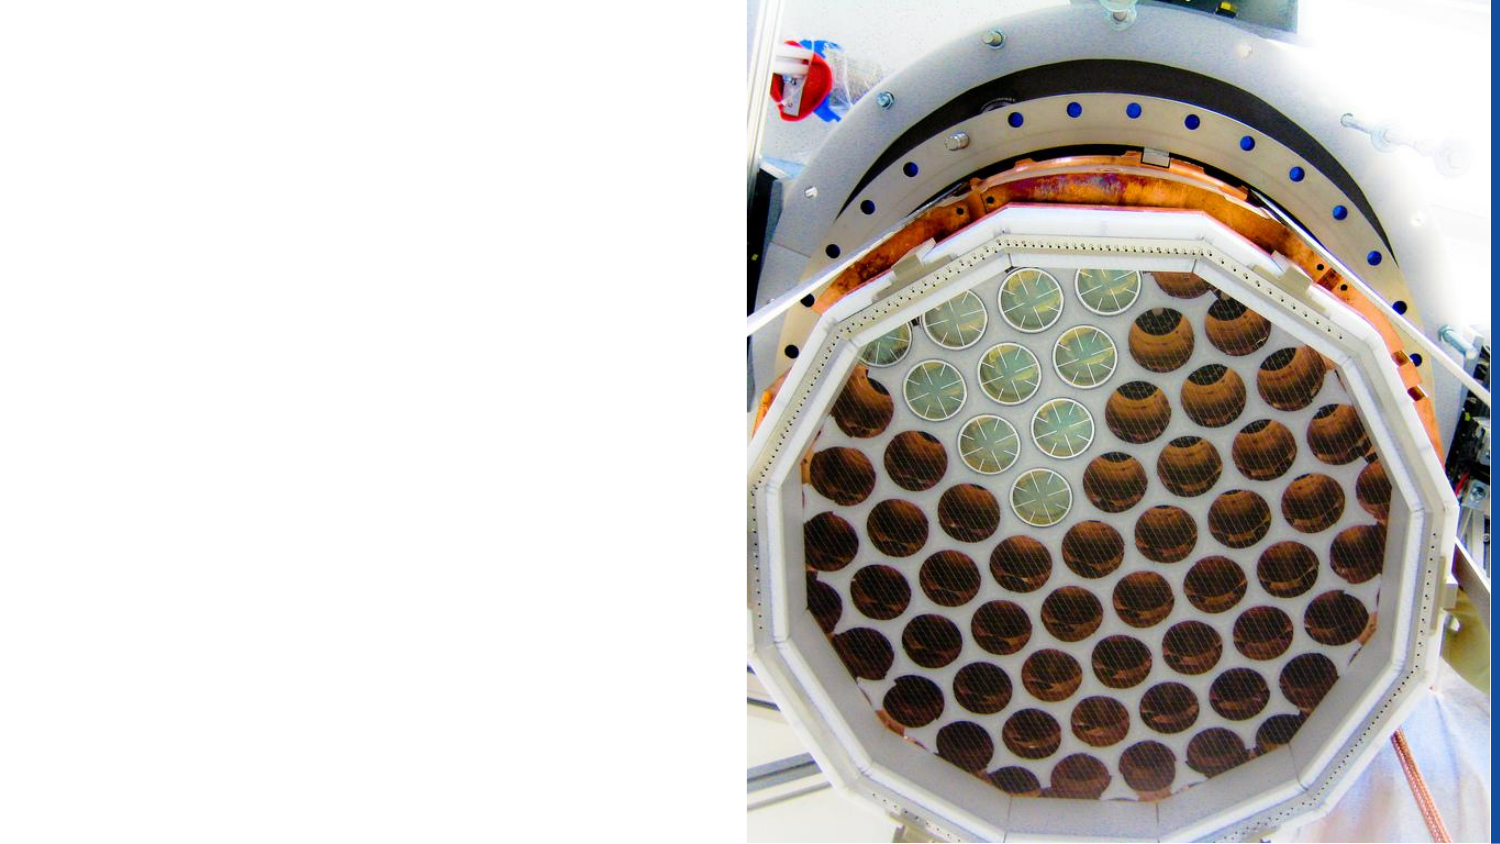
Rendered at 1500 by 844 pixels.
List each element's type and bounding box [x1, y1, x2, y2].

picture [746, 0, 1491, 843]
